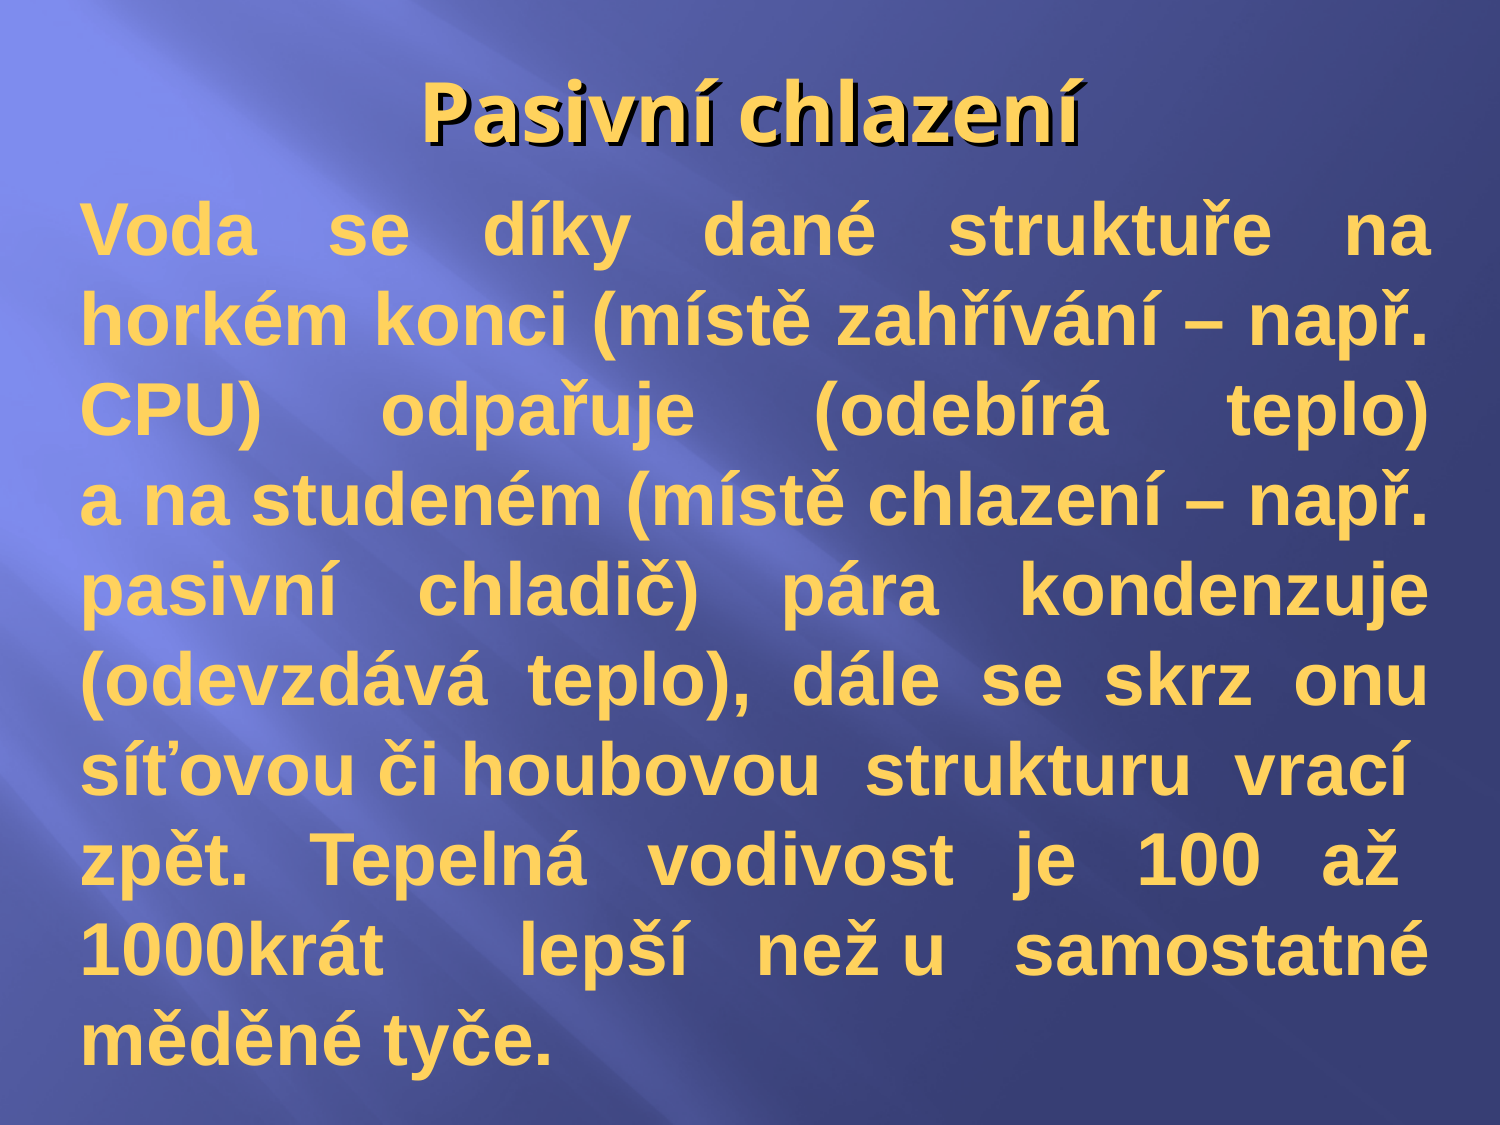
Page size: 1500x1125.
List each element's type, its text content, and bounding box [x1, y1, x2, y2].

title Pasivní chlazení [75, 45, 1426, 172]
picture [0, 0, 1500, 1125]
text_box Voda se díky dané struktuře na horkém konci (místě zahřívání – např. CPU) odpařuje (odebírá teplo) a na studeném (místě chlazení – např. pasivní chladič) pára kondenzuje (odevzdává teplo), dále se skrz onu síťovou či houbovou strukturu vrací zpět. Tepelná vodivost je 100 až 1000krát lepší než u samostatné měděné tyče. [64, 172, 1447, 1071]
